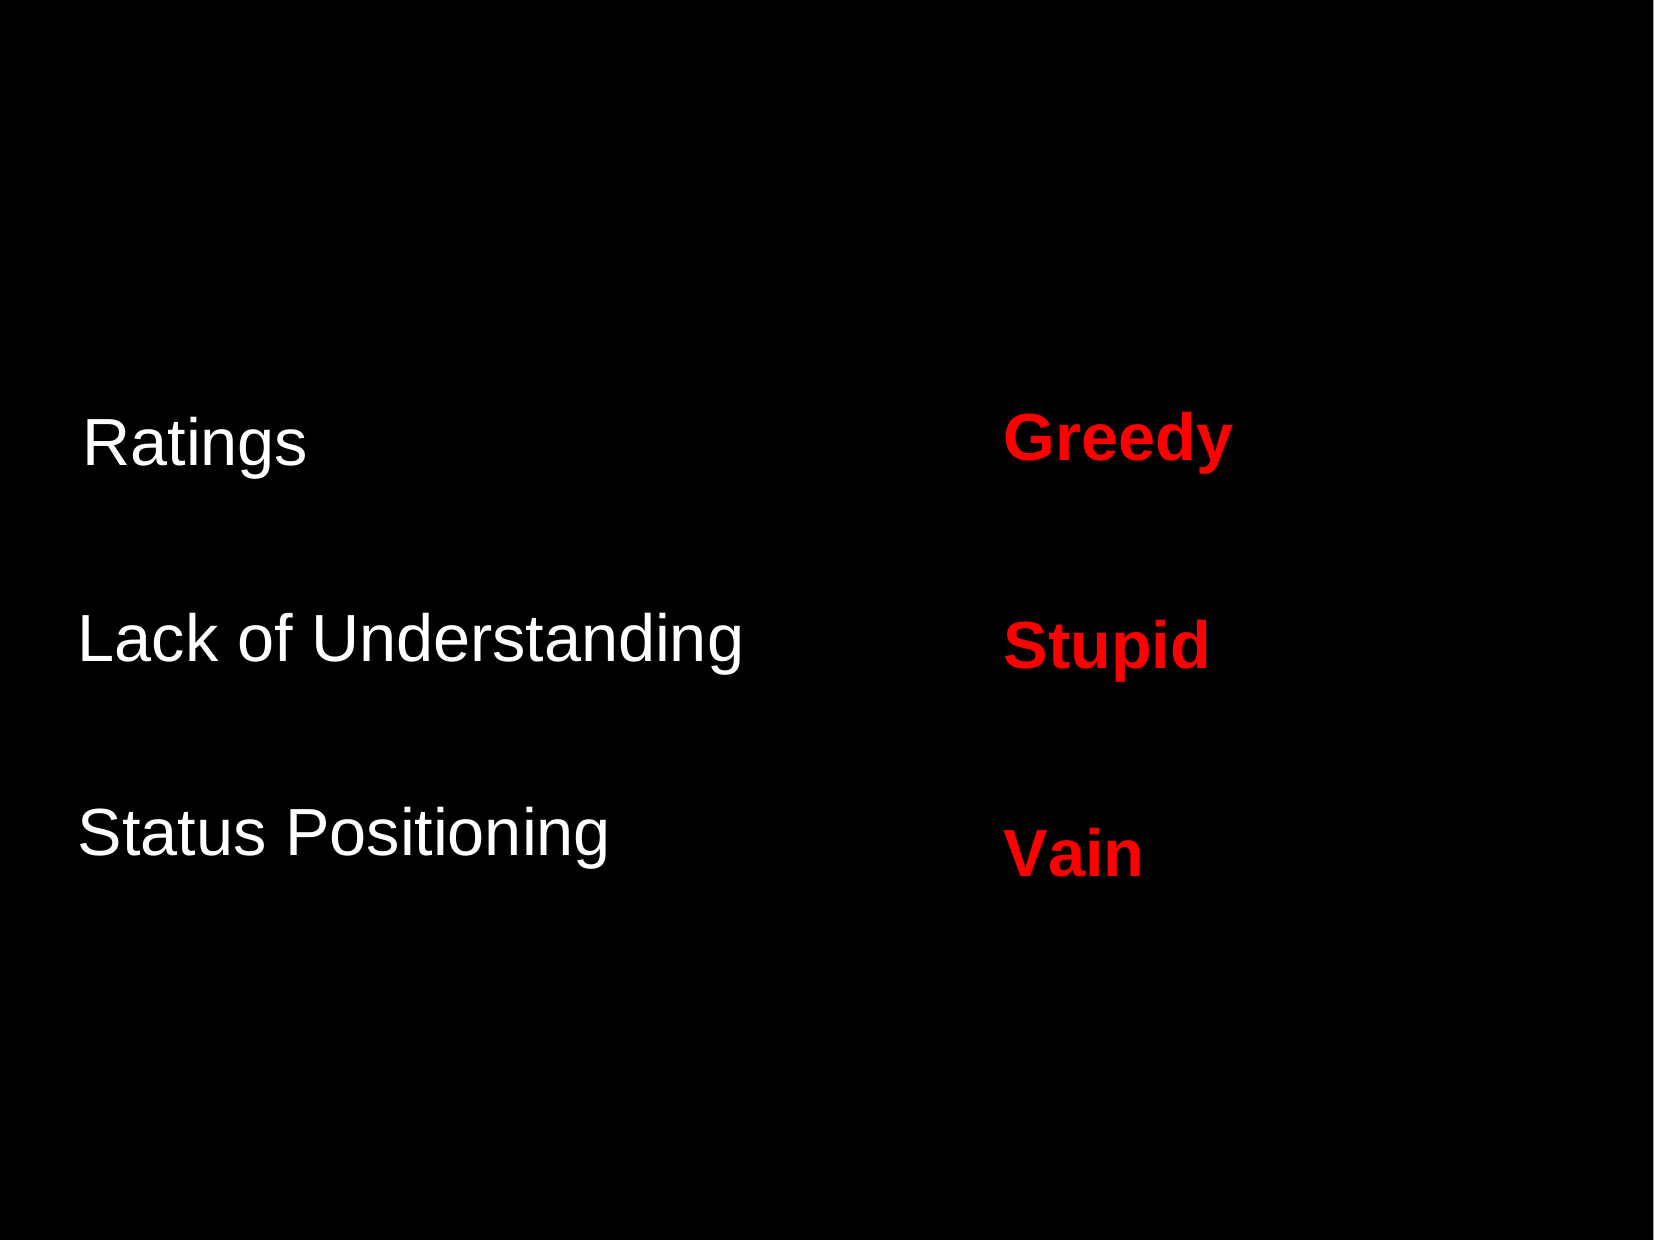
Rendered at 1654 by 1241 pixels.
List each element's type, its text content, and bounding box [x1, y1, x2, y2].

list Lack of Understanding [77, 597, 804, 768]
list Status Positioning [77, 791, 804, 962]
list Ratings [82, 401, 808, 573]
list Greedy Stupid Vain [1003, 396, 1654, 981]
